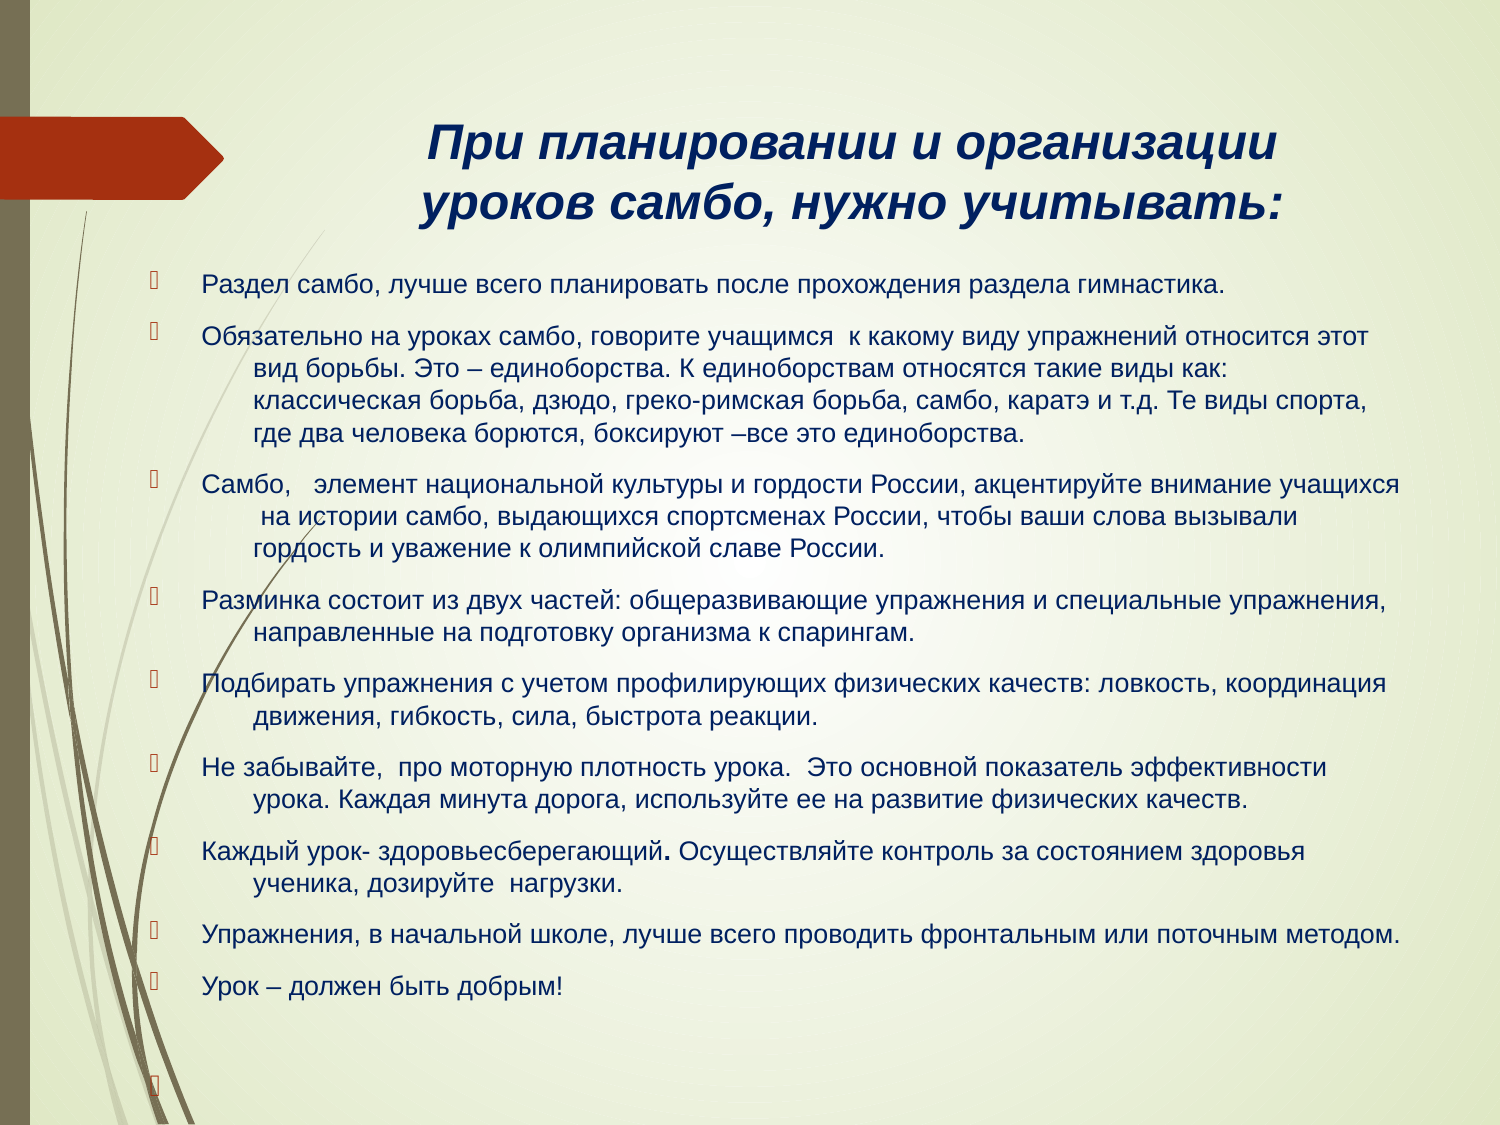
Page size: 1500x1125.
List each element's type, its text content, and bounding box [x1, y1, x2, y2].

title При планировании и организации уроков самбо, нужно учитывать: [319, 102, 1400, 259]
list Раздел самбо, лучше всего планировать после прохождения раздела гимнастика. Обязательно на уроках самбо, говорите учащимся к какому виду упражнений относится этот вид борьбы. Это – единоборства. К единоборствам относятся такие виды как: классическая борьба, дзюдо, греко-римская борьба, самбо, каратэ и т.д. Те виды спорта, где два человека борются, боксируют –все это единоборства. Самбо, элемент национальной культуры и гордости России, акцентируйте внимание учащихся на истории самбо, выдающихся спортсменах России, чтобы ваши слова вызывали гордость и уважение к олимпийской славе России. Разминка состоит из двух частей: общеразвивающие упражнения и специальные упражнения, направленные на подготовку организма к спарингам. Подбирать упражнения с учетом профилирующих физических качеств: ловкость, координация движения, гибкость, сила, быстрота реакции. Не забывайте, про моторную плотность урока. Это основной показатель эффективности урока. Каждая минута дорога, используйте ее на развитие физических качеств. Каждый урок- здоровьесберегающий. Осуществляйте контроль за состоянием здоровья ученика, дозируйте нагрузки. Упражнения, в начальной школе, лучше всего проводить фронтальным или поточным методом. Урок – должен быть добрым! [134, 259, 1418, 1091]
